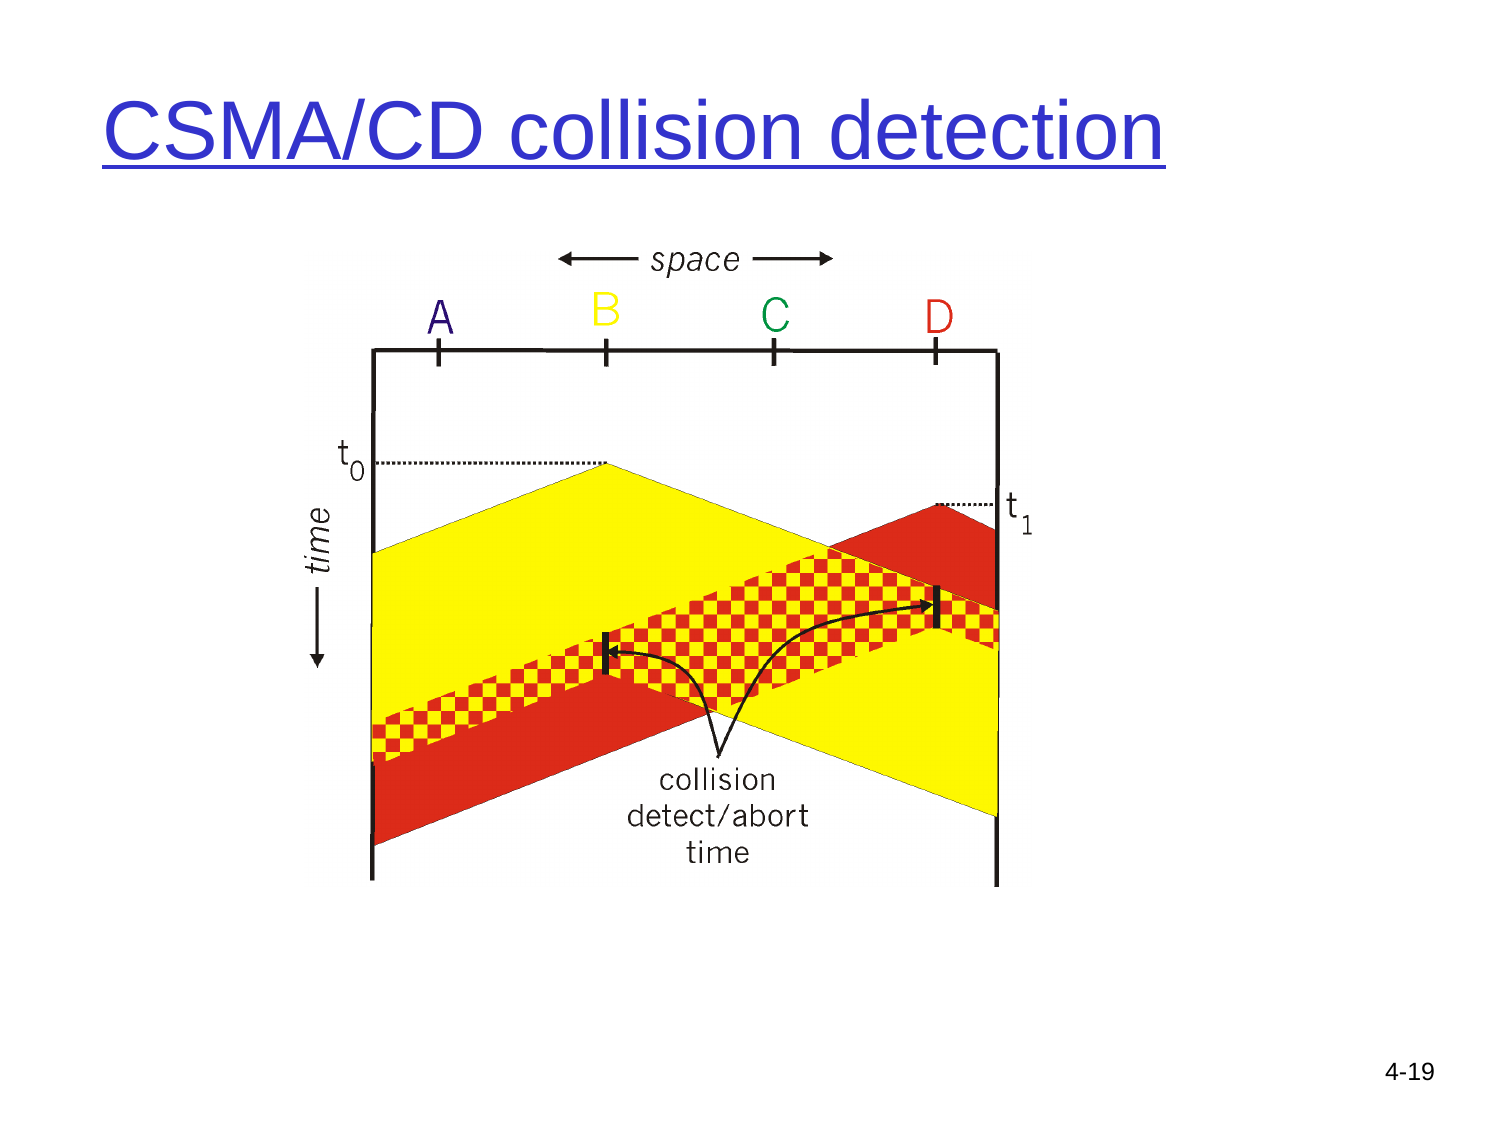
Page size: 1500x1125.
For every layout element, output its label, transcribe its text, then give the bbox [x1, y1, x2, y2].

picture [304, 251, 1032, 887]
title CSMA/CD collision detection [87, 37, 1363, 225]
